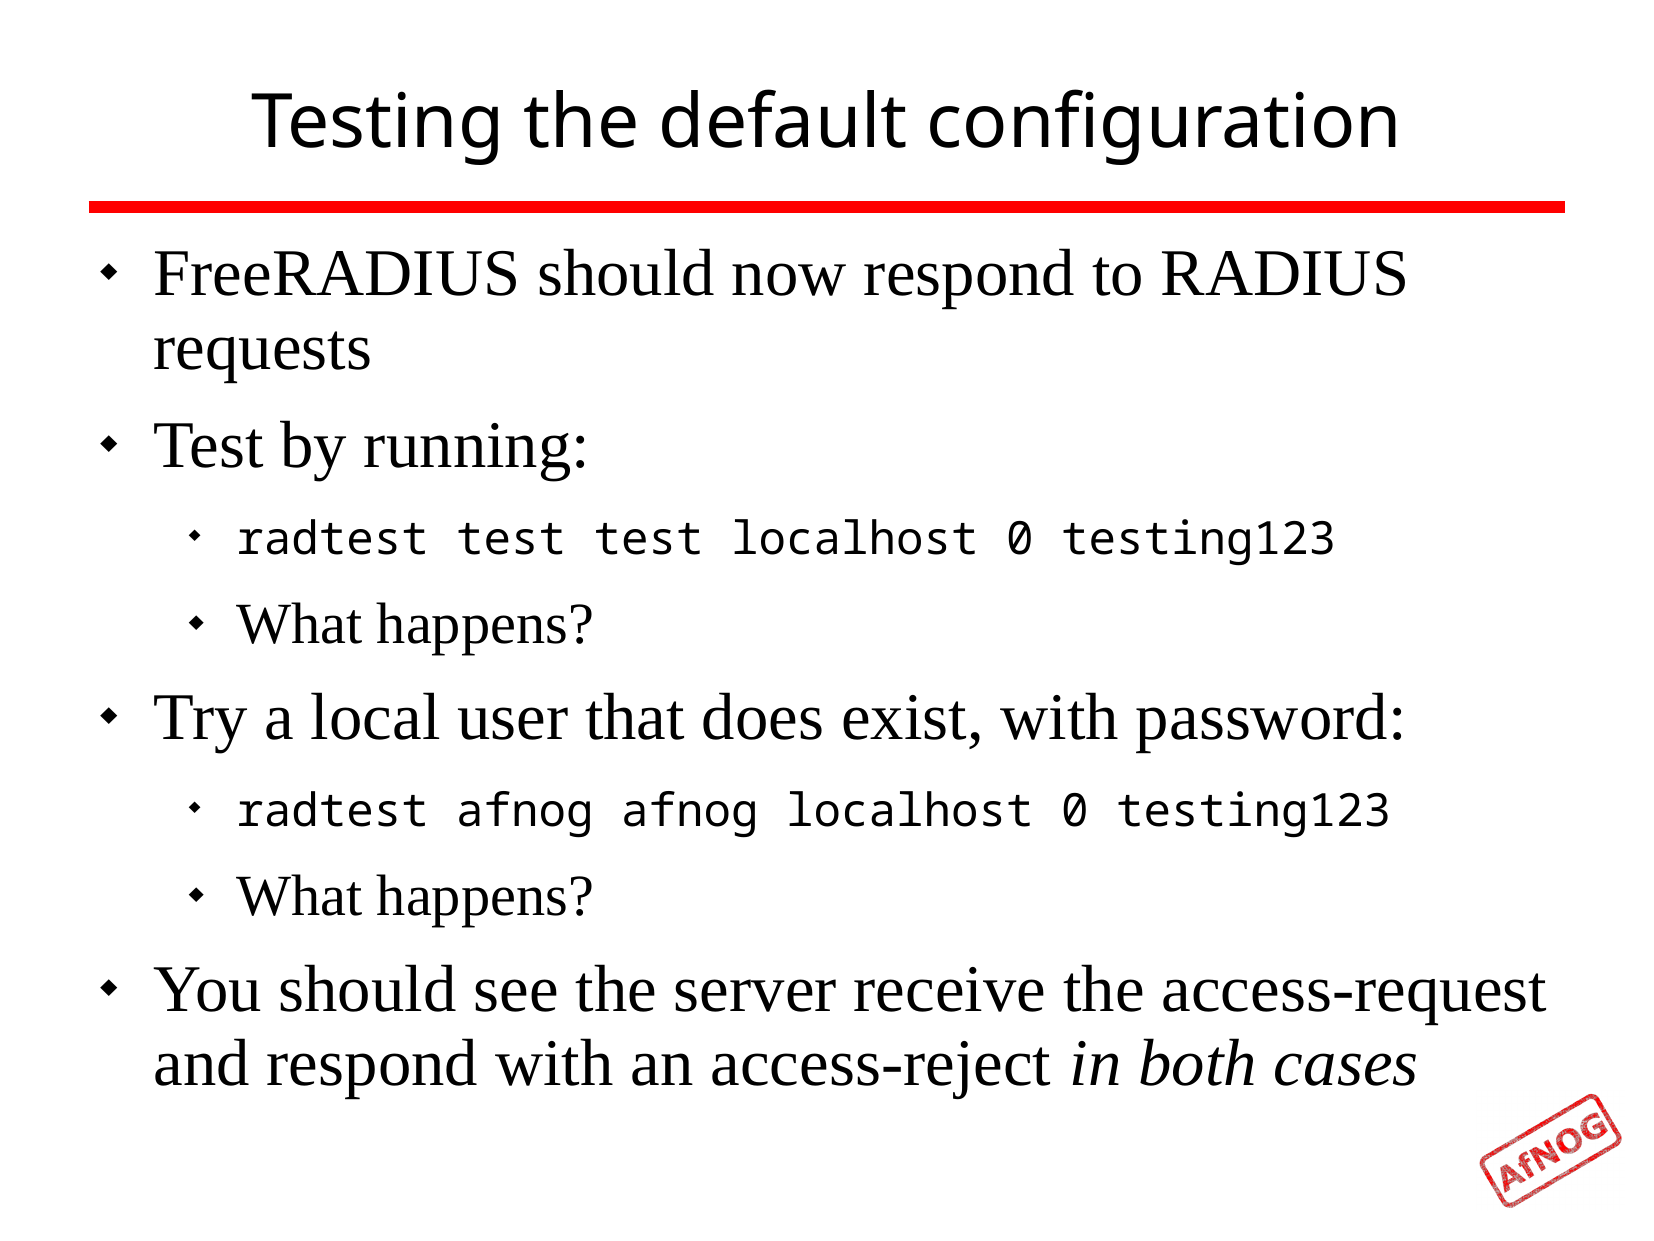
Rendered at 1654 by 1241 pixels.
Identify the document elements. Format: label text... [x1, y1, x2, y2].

picture [1476, 1090, 1625, 1211]
list FreeRADIUS should now respond to RADIUS requests Test by running: radtest test test localhost 0 testing123 What happens? Try a local user that does exist, with password: radtest afnog afnog localhost 0 testing123 What happens? You should see the server receive the access-request and respond with an access-reject in both cases [82, 236, 1571, 1152]
title Testing the default configuration [82, 29, 1571, 207]
